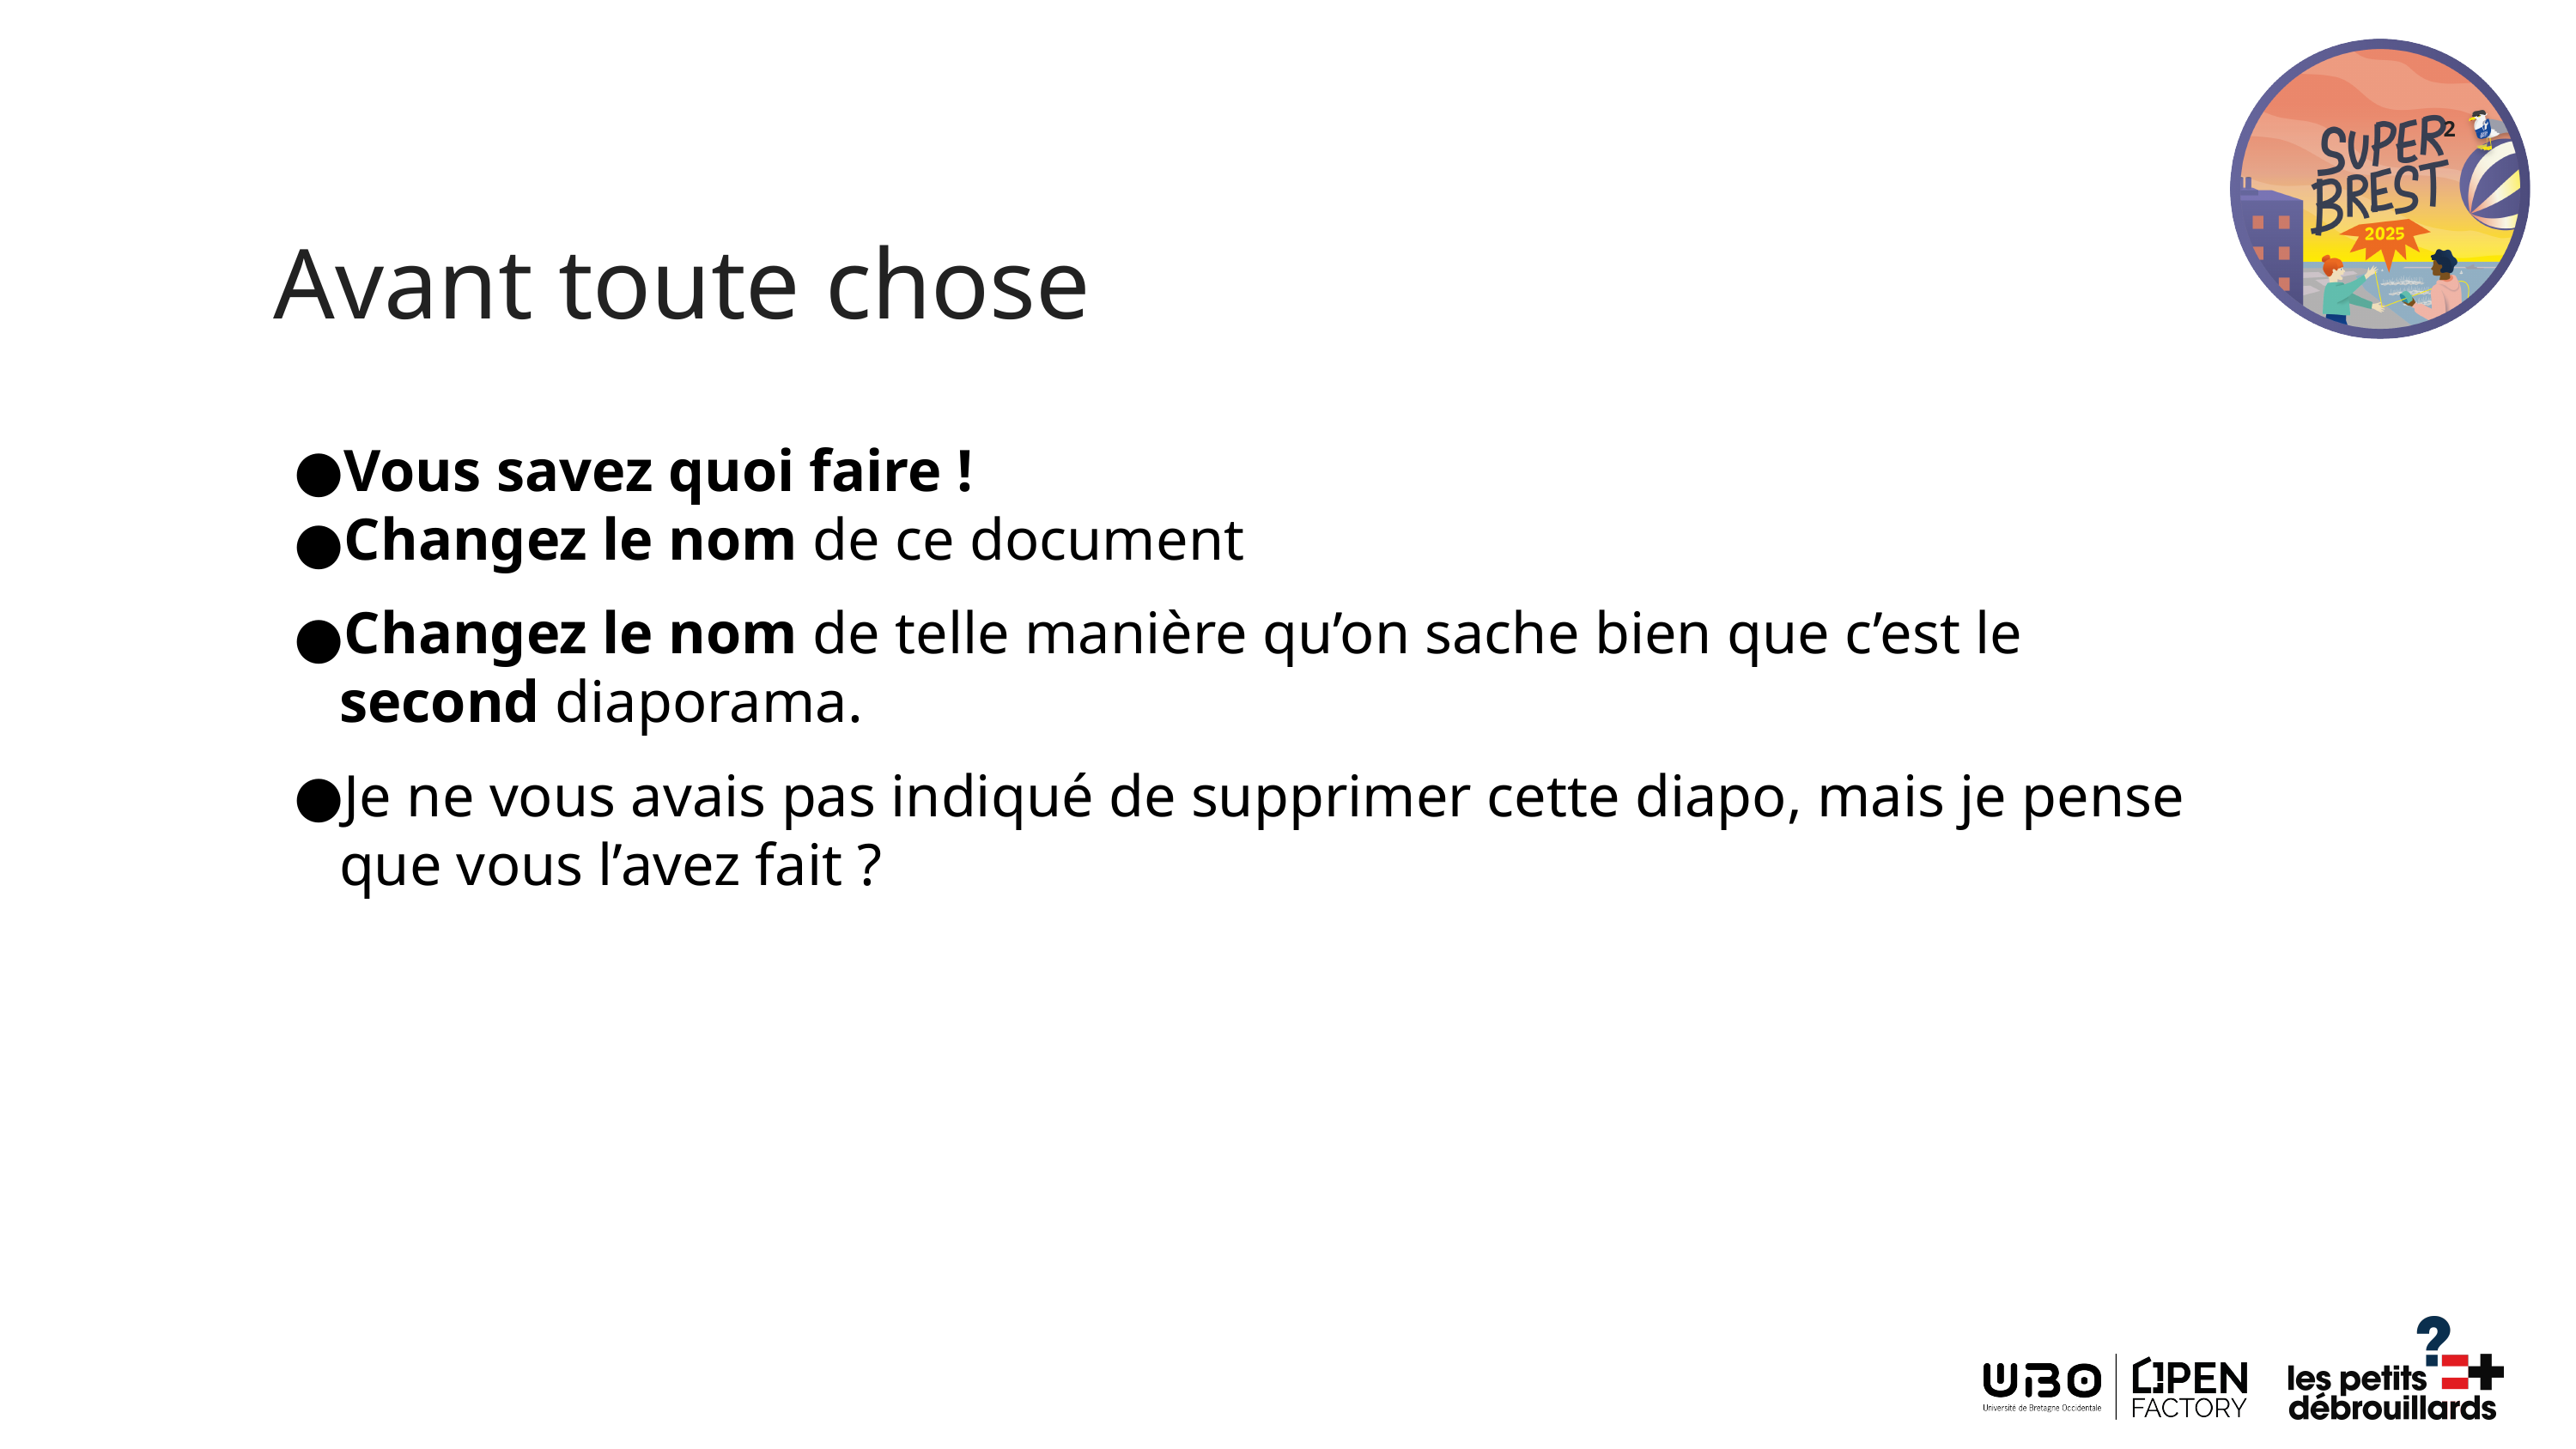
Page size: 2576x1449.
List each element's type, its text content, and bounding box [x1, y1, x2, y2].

title Avant toute chose [273, 217, 1741, 434]
slide_number <numéro> [2307, 93, 2456, 145]
list Vous savez quoi faire ! Changez le nom de ce document Changez le nom de telle manière qu’on sache bien que c’est le second diaporama. Je ne vous avais pas indiqué de supprimer cette diapo, mais je pense que vous l’avez fait ? [275, 433, 2188, 1122]
picture [1984, 1354, 2247, 1420]
picture [2288, 1316, 2504, 1420]
picture [2230, 39, 2530, 339]
